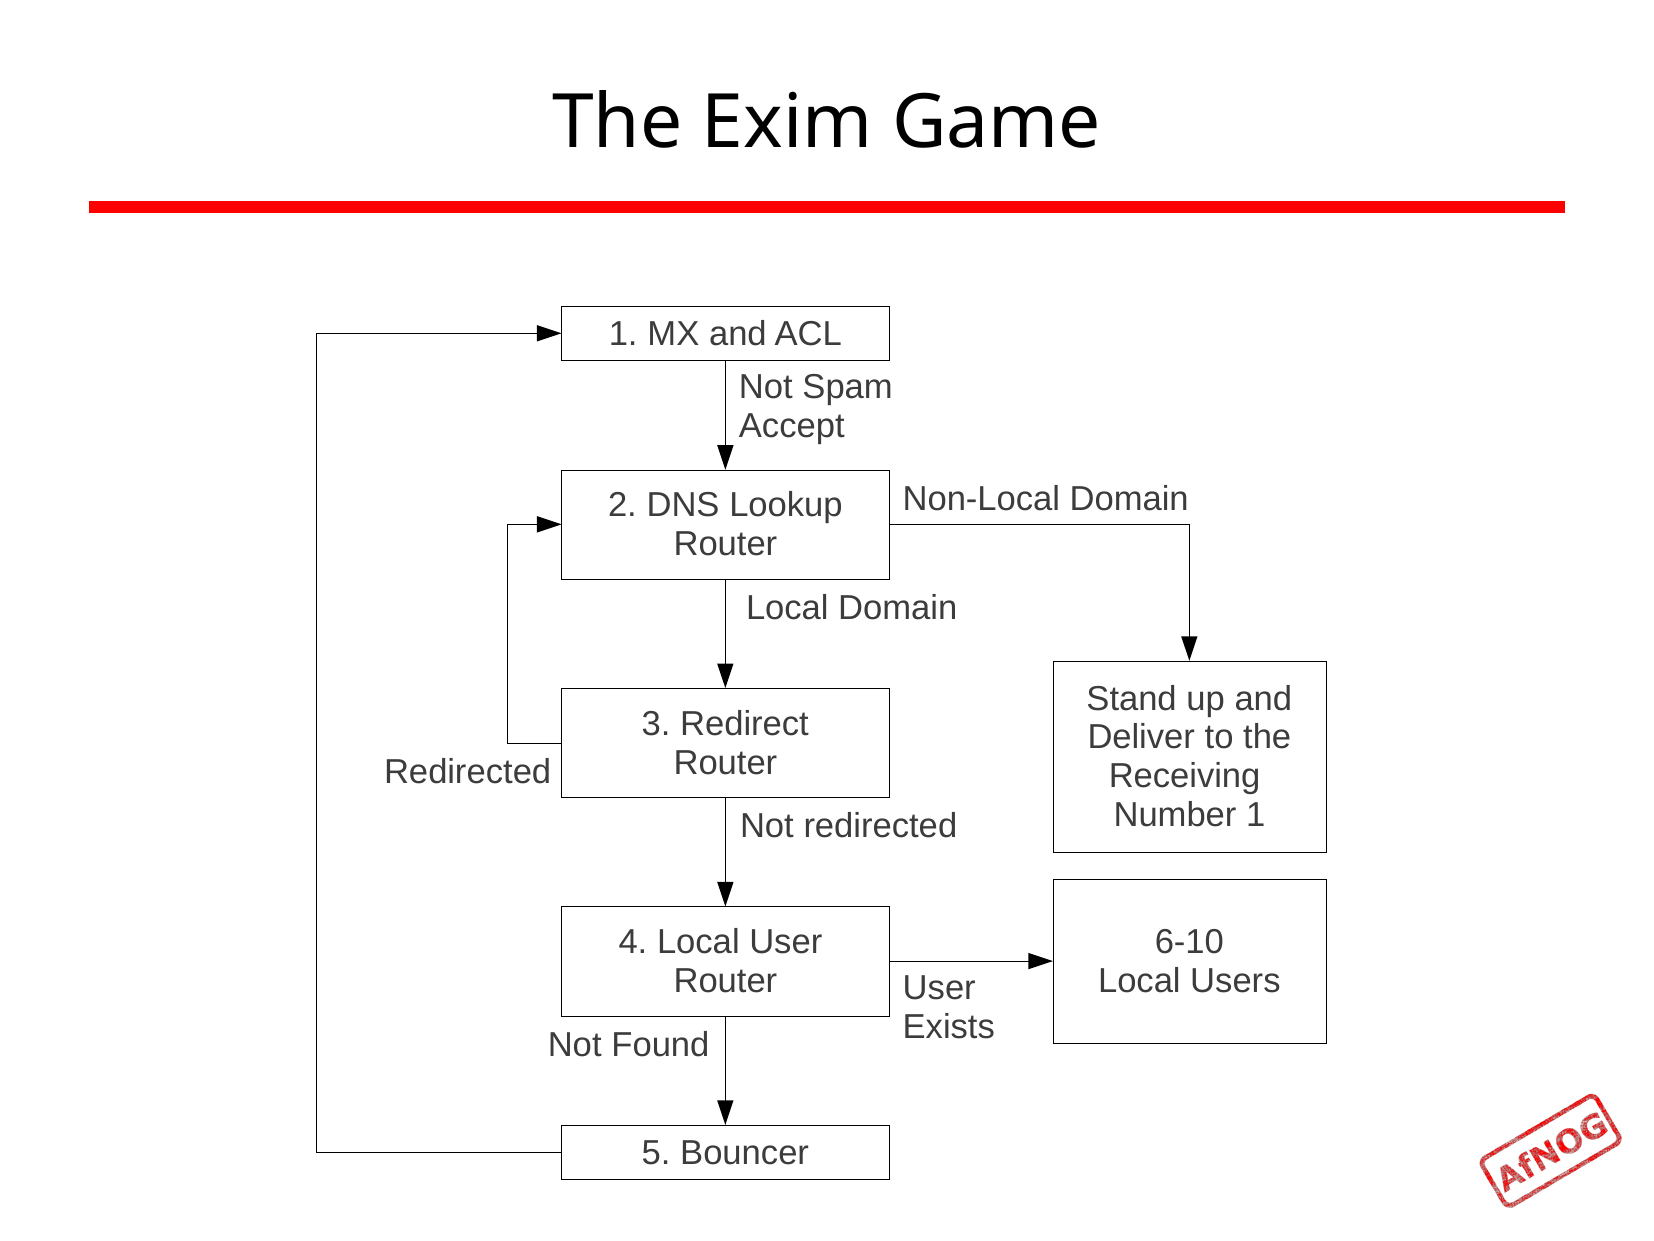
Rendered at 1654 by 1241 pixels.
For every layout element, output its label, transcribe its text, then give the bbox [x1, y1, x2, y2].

title The Exim Game [88, 29, 1565, 207]
picture [1476, 1090, 1625, 1211]
chart [295, 219, 1387, 1182]
